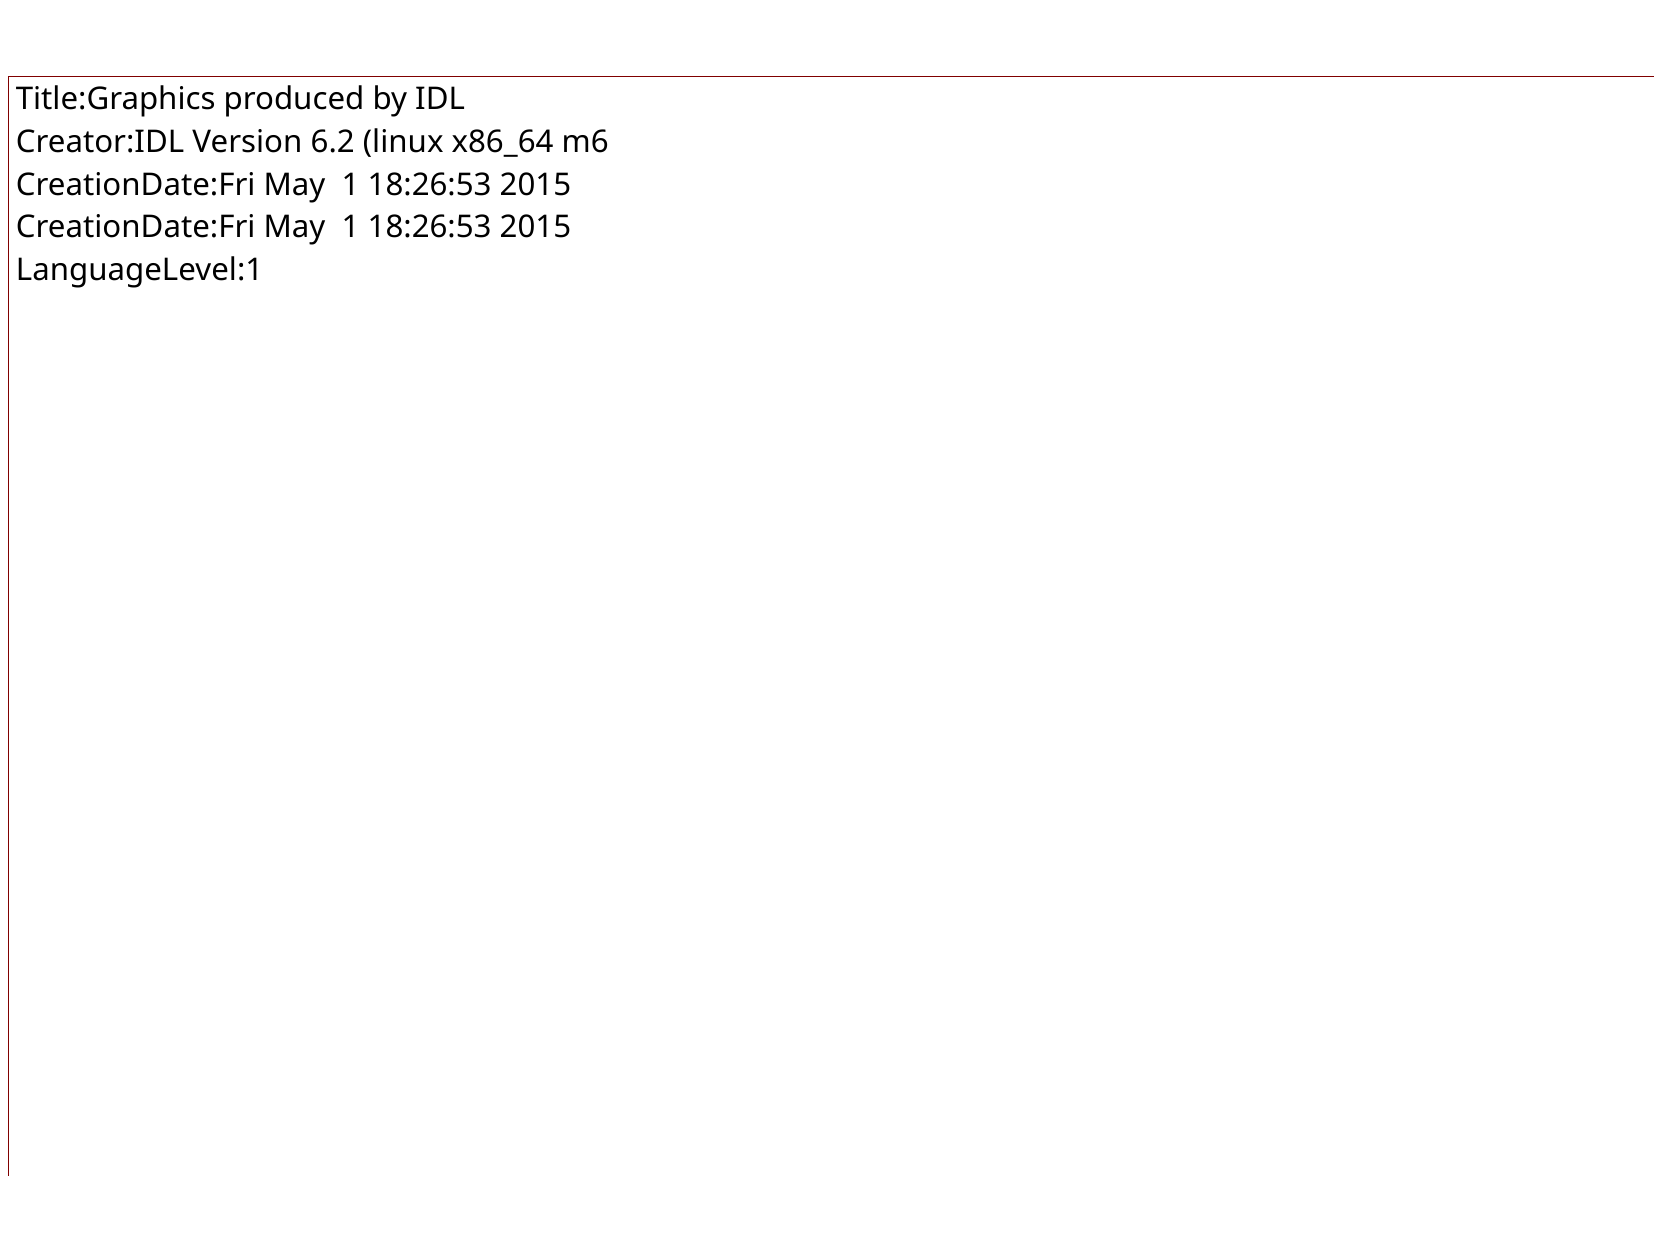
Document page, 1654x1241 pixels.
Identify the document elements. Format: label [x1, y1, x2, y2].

picture [5, 74, 1654, 1176]
